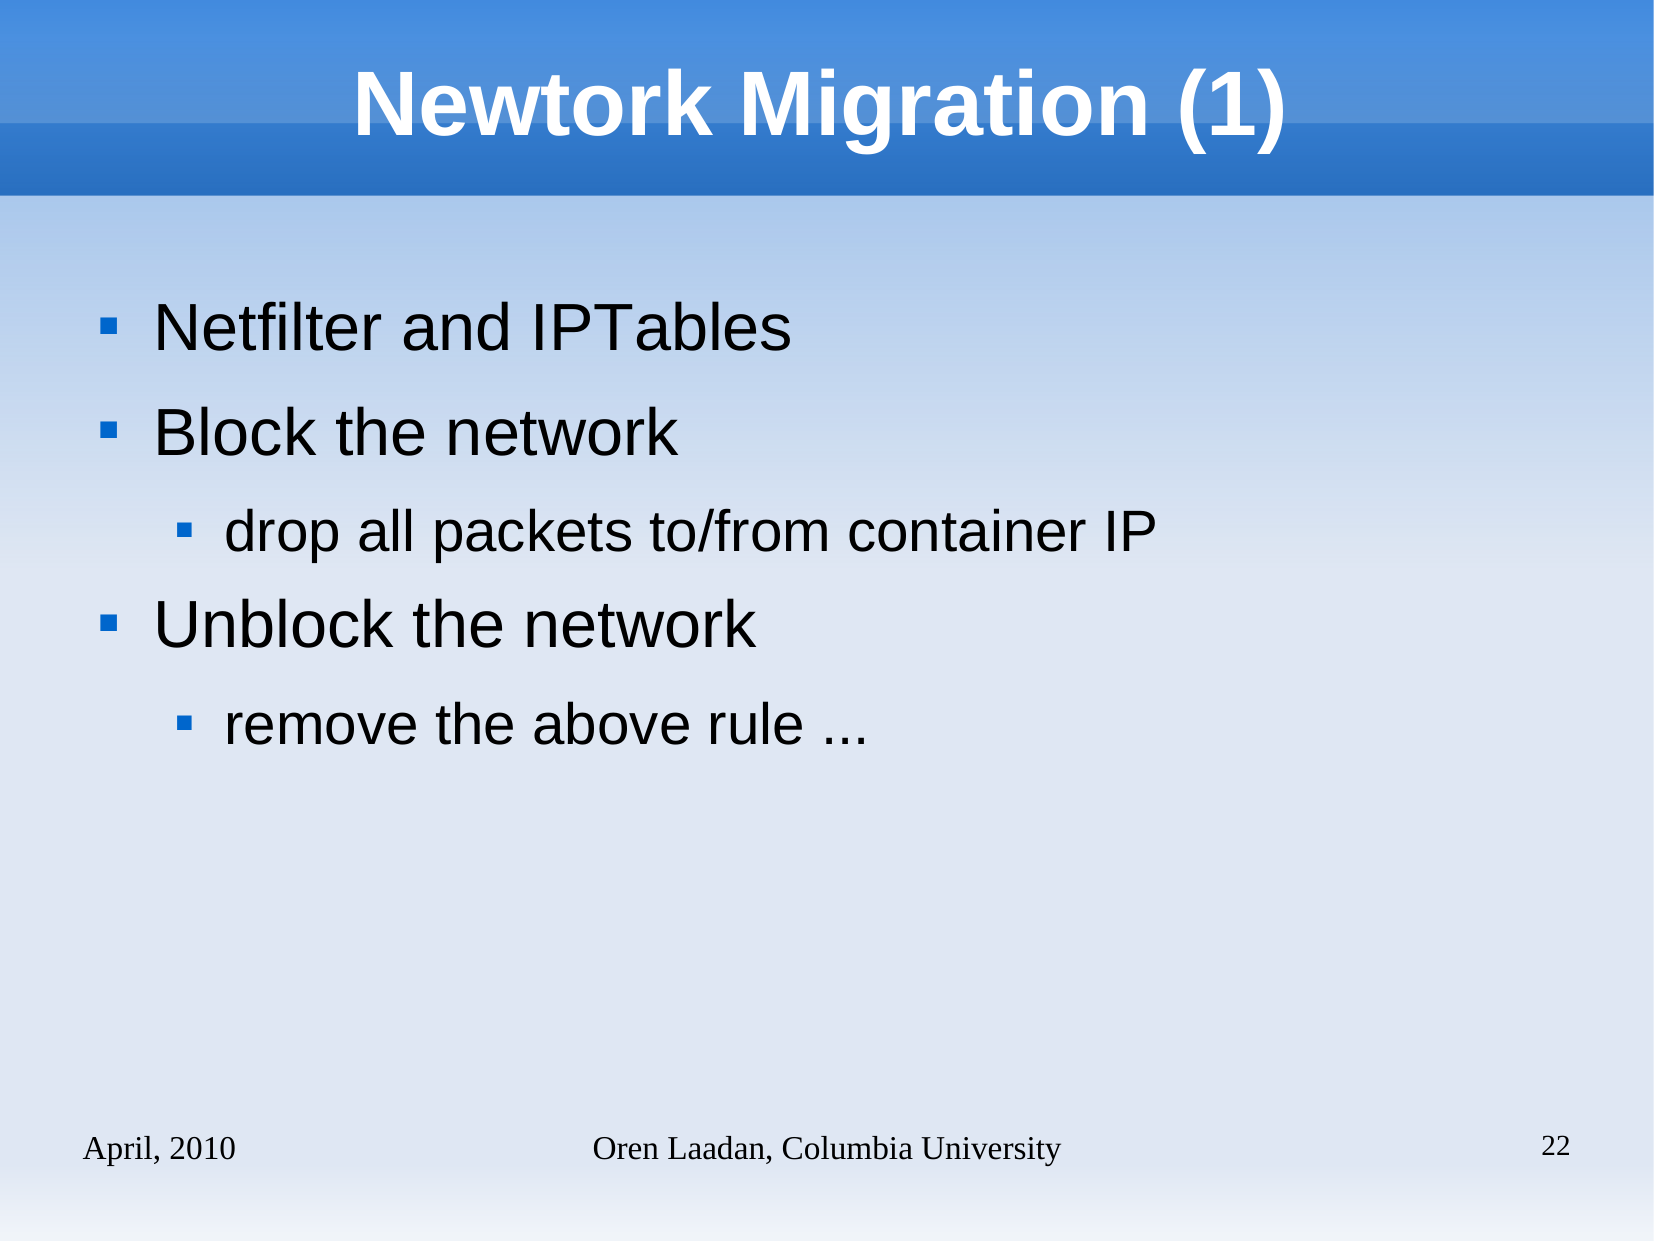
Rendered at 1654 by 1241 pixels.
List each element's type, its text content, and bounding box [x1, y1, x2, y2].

picture [0, 0, 1654, 1241]
list Netfilter and IPTables Block the network drop all packets to/from container IP Unblock the network remove the above rule ... [82, 290, 1571, 1094]
title Newtork Migration (1) [76, 7, 1565, 200]
